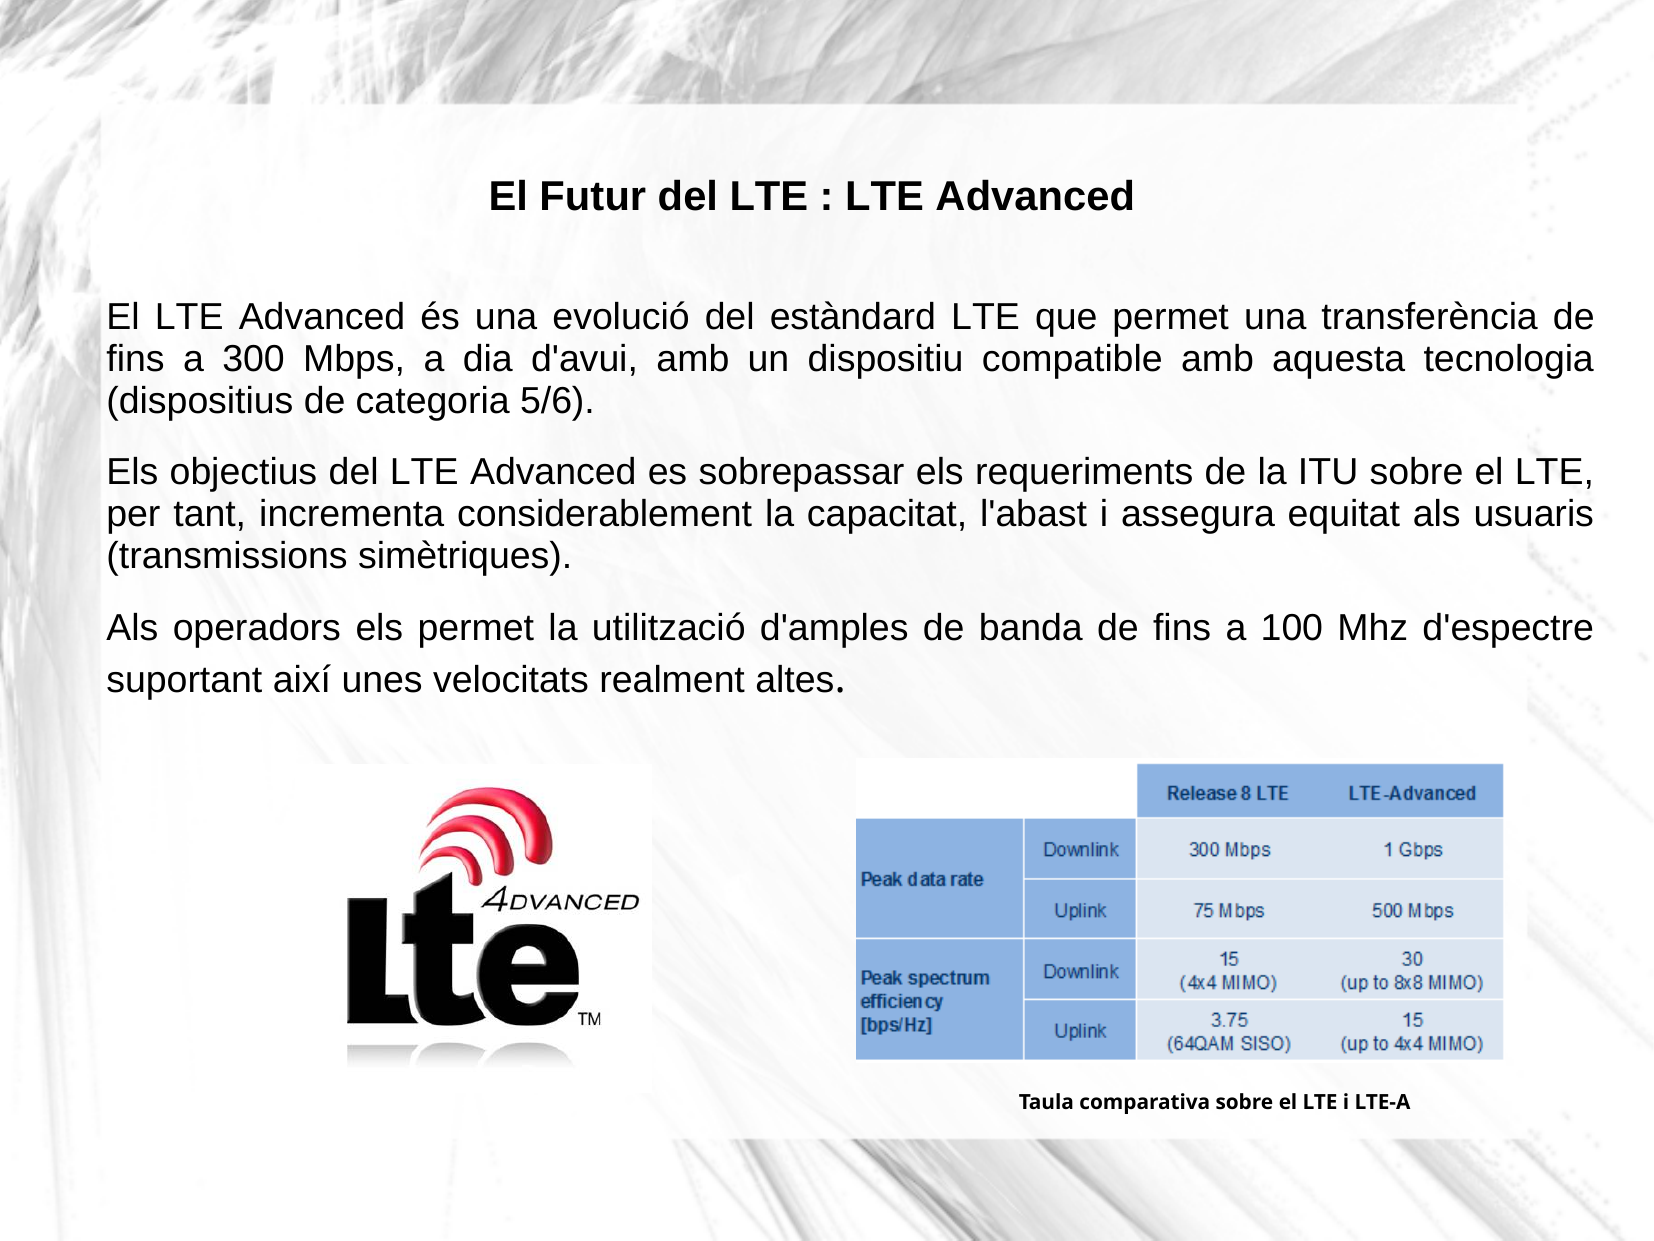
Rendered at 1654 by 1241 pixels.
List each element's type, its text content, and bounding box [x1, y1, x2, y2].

text_box Taula comparativa sobre el LTE i LTE-A [1003, 1079, 1506, 1124]
title El Futur del LTE : LTE Advanced [118, 112, 1506, 281]
picture [0, 0, 1654, 1241]
list El LTE Advanced és una evolució del estàndard LTE que permet una transferència de fins a 300 Mbps, a dia d'avui, amb un dispositiu compatible amb aquesta tecnologia (dispositius de categoria 5/6). Els objectius del LTE Advanced es sobrepassar els requeriments de la ITU sobre el LTE, per tant, incrementa considerablement la capacitat, l'abast i assegura equitat als usuaris (transmissions simètriques). Als operadors els permet la utilització d'amples de banda de fins a 100 Mhz d'espectre suportant així unes velocitats realment altes. [106, 295, 1595, 1114]
